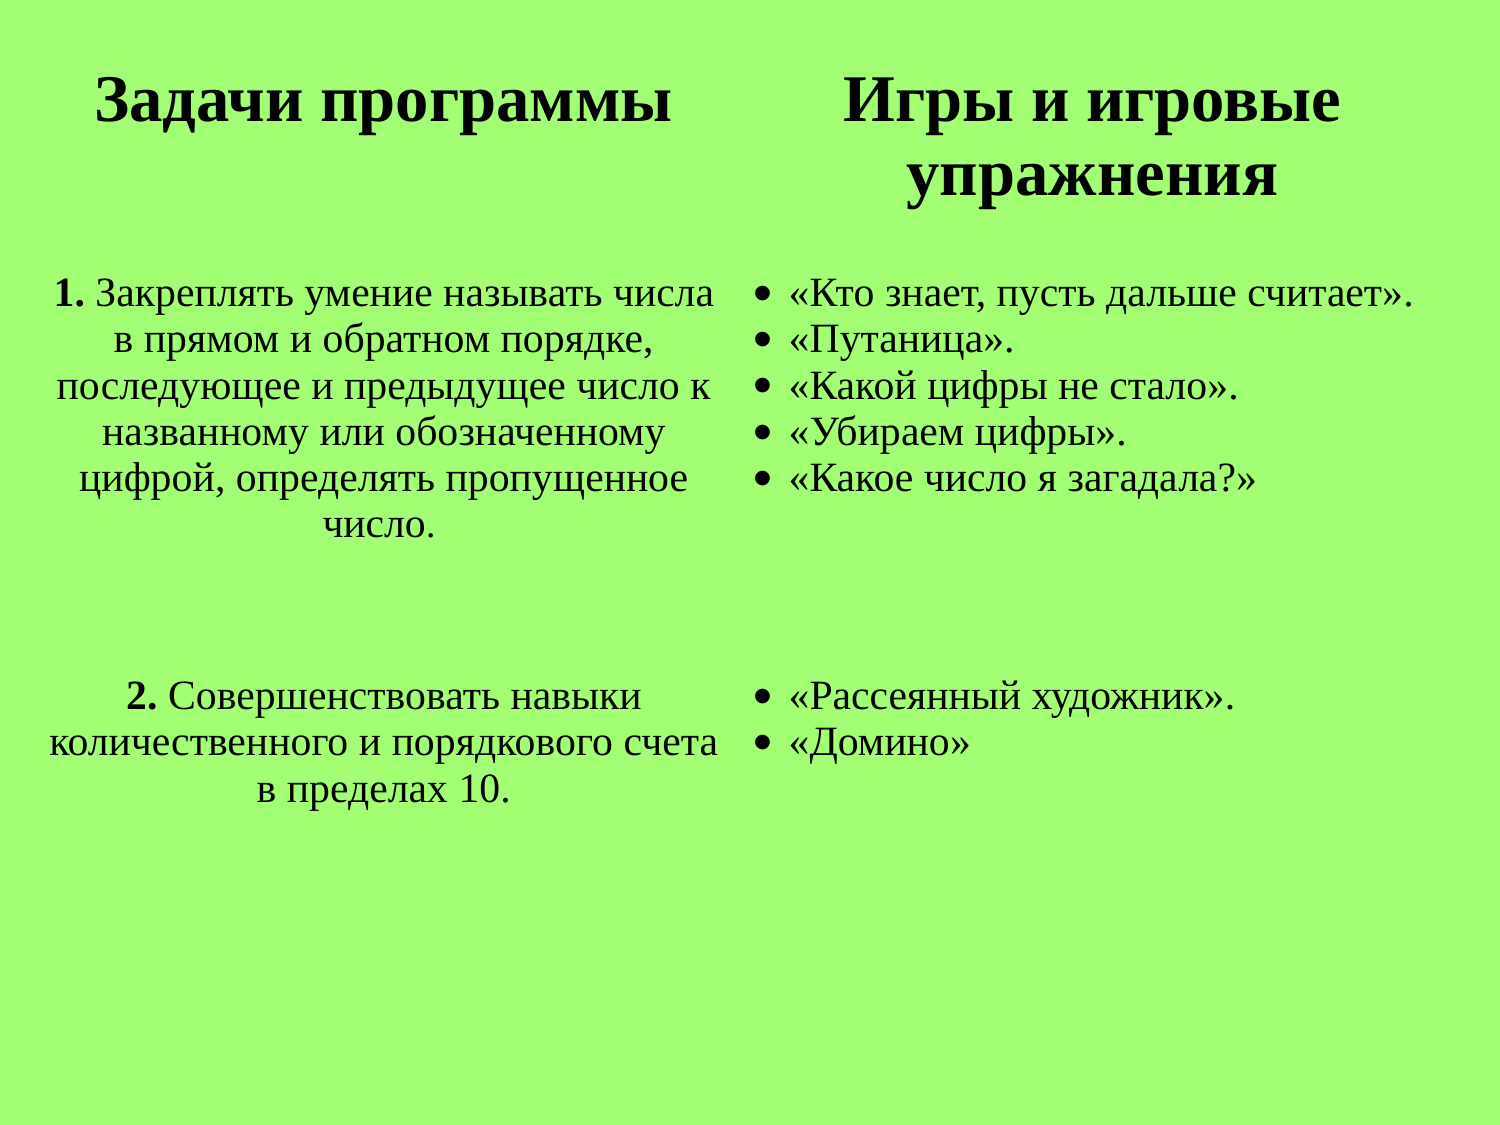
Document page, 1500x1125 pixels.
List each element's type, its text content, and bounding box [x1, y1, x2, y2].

table_cell 2. Совершенствовать навыки количественного и порядкового счета в пределах 10. [29, 665, 738, 1047]
table_cell «Рассеянный художник». «Домино» [738, 665, 1447, 1047]
table_header Игры и игровые упражнения [738, 55, 1447, 262]
table_header Задачи программы [29, 55, 738, 262]
table_cell «Кто знает, пусть дальше считает». «Путаница». «Какой цифры не стало». «Убираем цифры». «Какое число я загадала?» [738, 262, 1447, 665]
table_cell 1. Закреплять умение называть числа в прямом и обратном порядке, последующее и предыдущее число к названному или обозначенному цифрой, определять пропущенное число. [29, 262, 738, 665]
